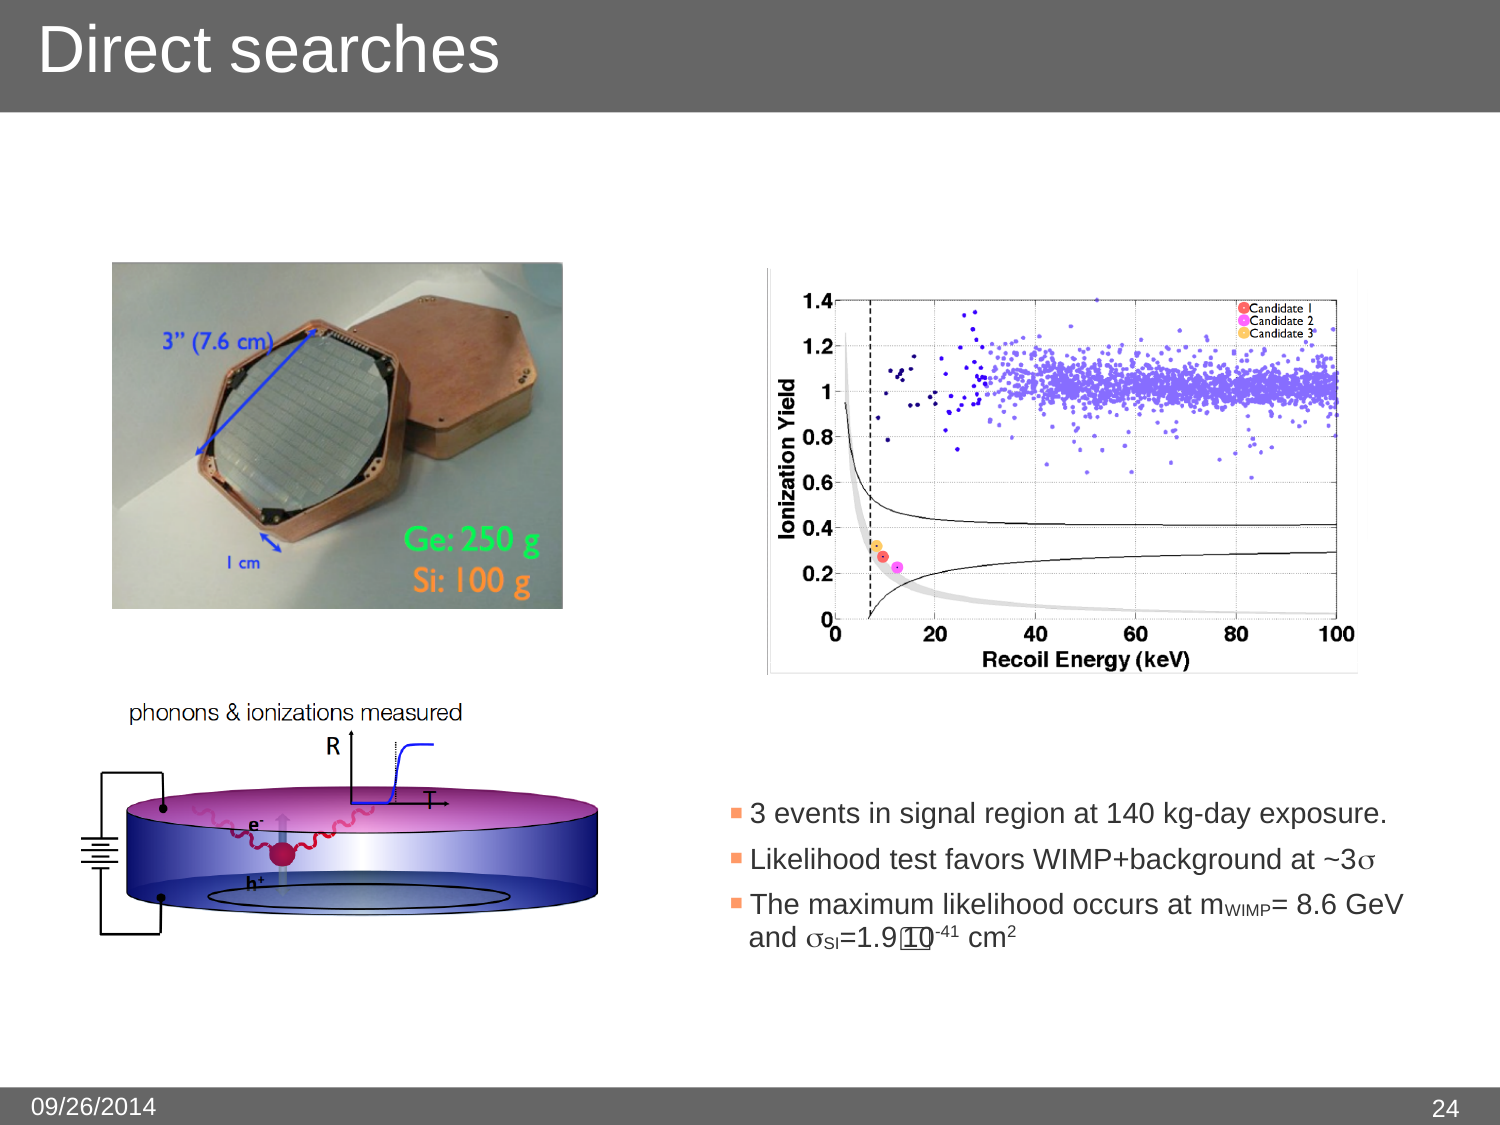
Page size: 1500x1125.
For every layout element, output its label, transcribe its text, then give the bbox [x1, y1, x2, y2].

title Direct searches [37, 0, 1238, 113]
picture [112, 262, 563, 609]
picture [767, 268, 1368, 676]
text_box 3 events in signal region at 140 kg-day exposure. Likelihood test favors WIMP+background at ~3s The maximum likelihood occurs at mWIMP= 8.6 GeV and sSI=1.910-41 cm2 [732, 744, 1408, 1007]
picture [75, 694, 601, 938]
